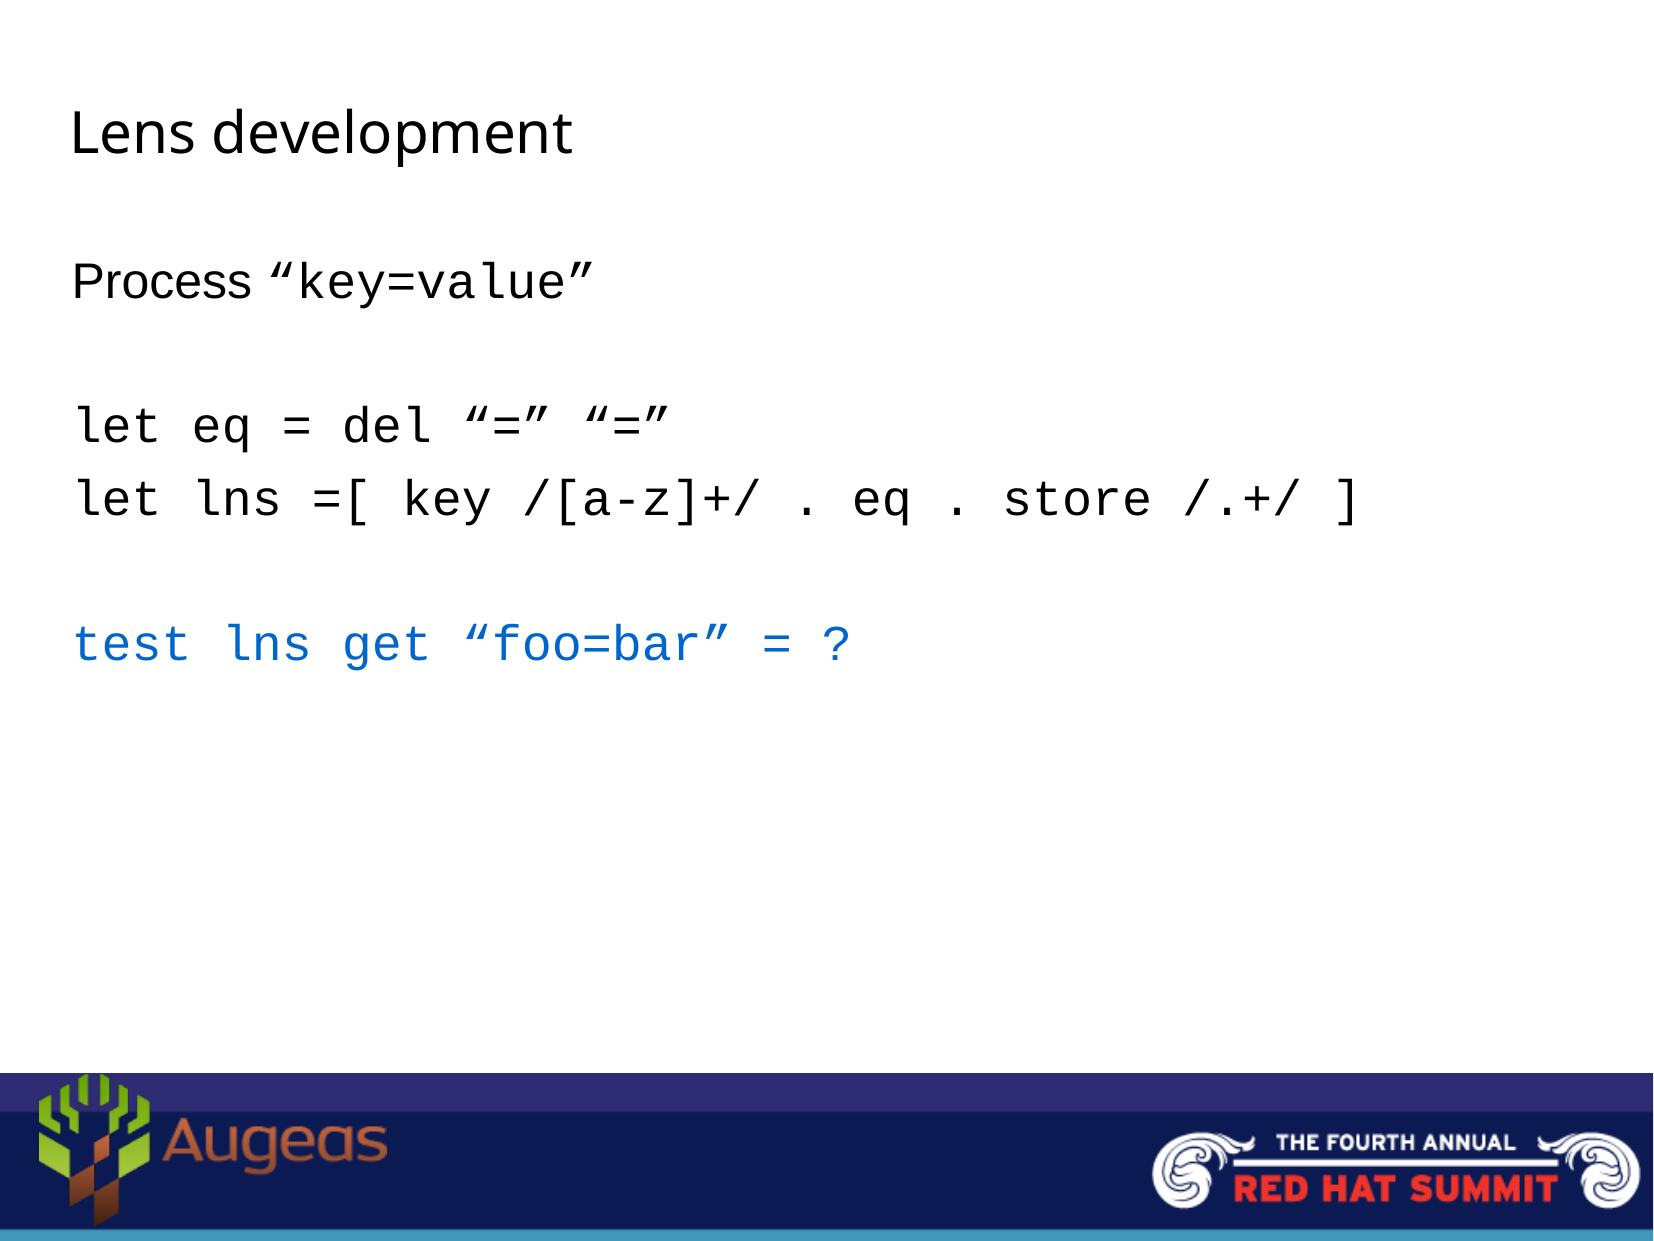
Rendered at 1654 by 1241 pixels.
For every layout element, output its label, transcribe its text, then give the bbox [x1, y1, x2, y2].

picture [0, 1073, 1654, 1241]
list Process “key=value” let eq = del “=” “=” let lns =[ key /[a-z]+/ . eq . store /.+/ ] test lns get “foo=bar” = ? [71, 180, 1495, 1089]
title Lens development [69, 71, 1501, 190]
